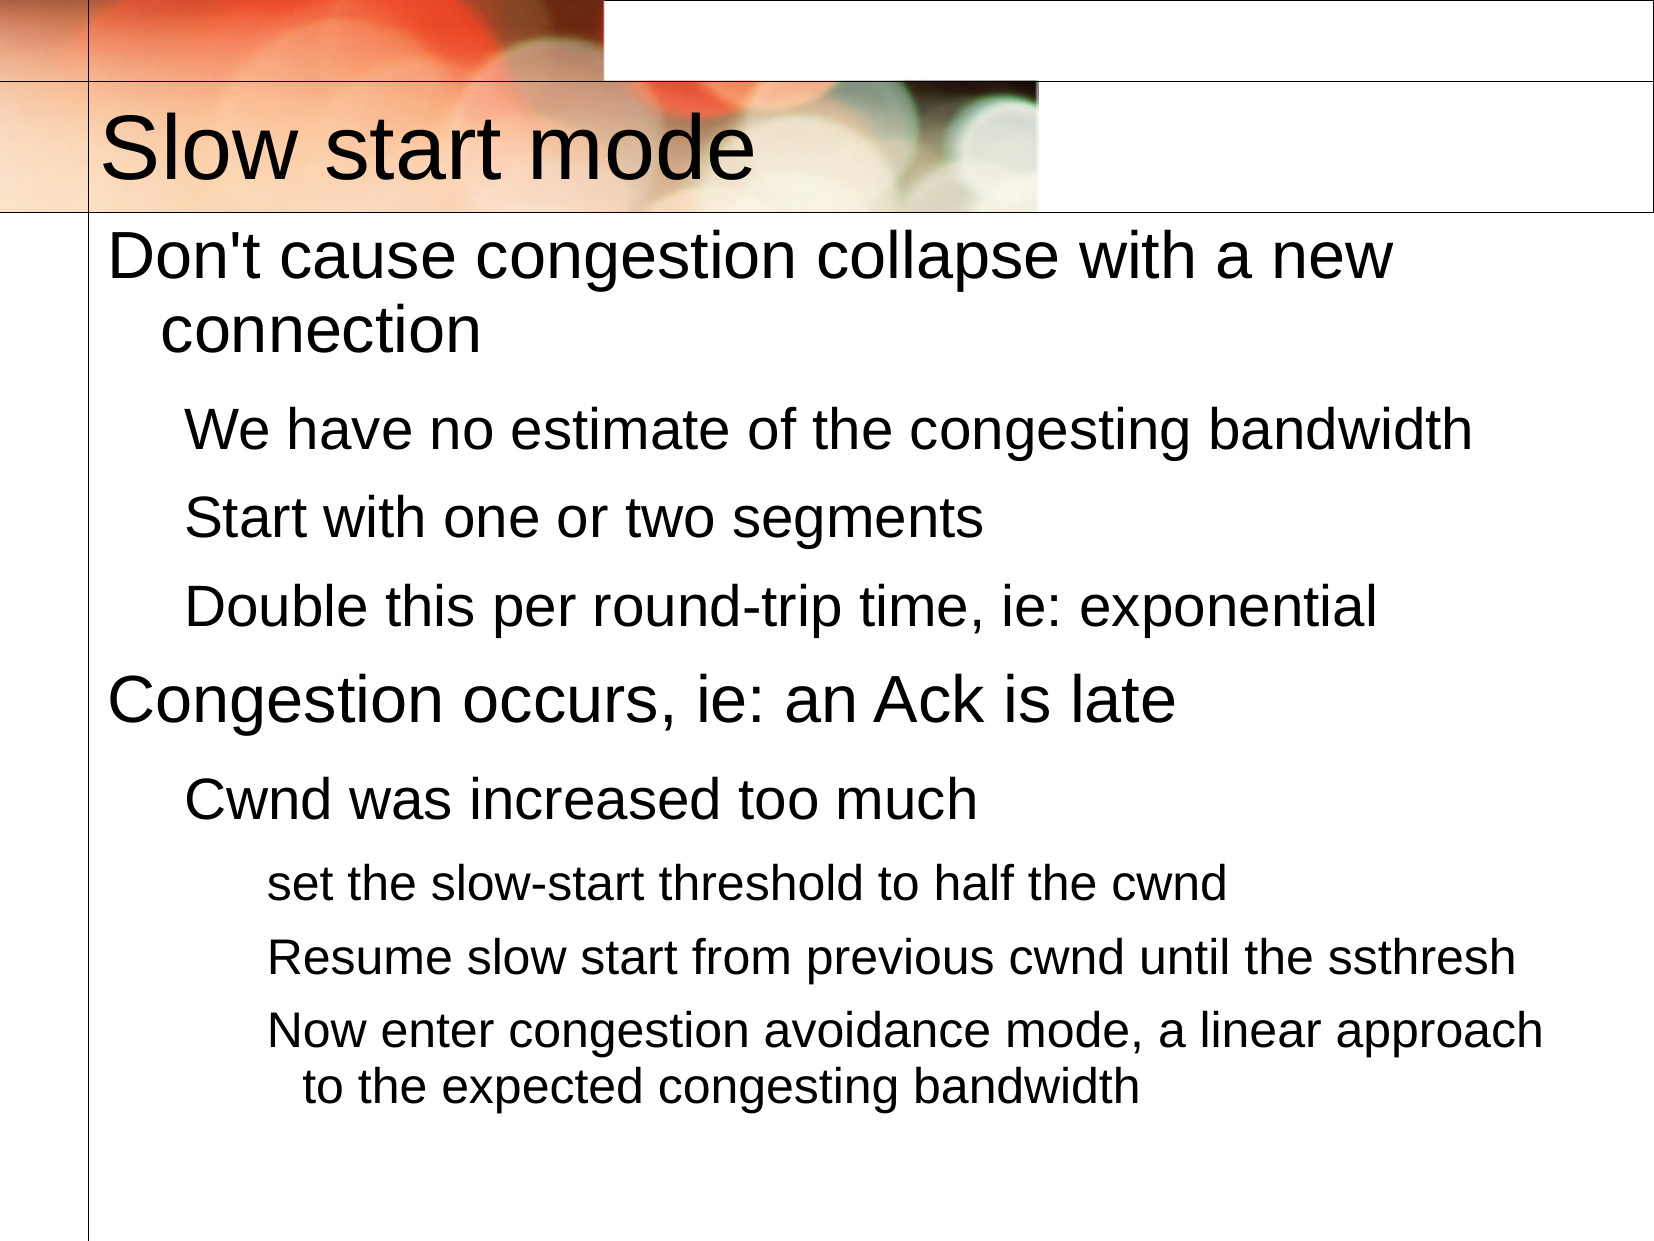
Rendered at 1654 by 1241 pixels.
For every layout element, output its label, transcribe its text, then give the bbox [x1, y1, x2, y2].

picture [0, 82, 88, 212]
picture [89, 82, 1039, 212]
title Slow start mode [100, 95, 1571, 200]
list Don't cause congestion collapse with a new connection We have no estimate of the congesting bandwidth Start with one or two segments Double this per round-trip time, ie: exponential Congestion occurs, ie: an Ack is late Cwnd was increased too much set the slow-start threshold to half the cwnd Resume slow start from previous cwnd until the ssthresh Now enter congestion avoidance mode, a linear approach to the expected congesting bandwidth [89, 217, 1578, 1226]
picture [89, 0, 1039, 81]
picture [0, 0, 88, 81]
